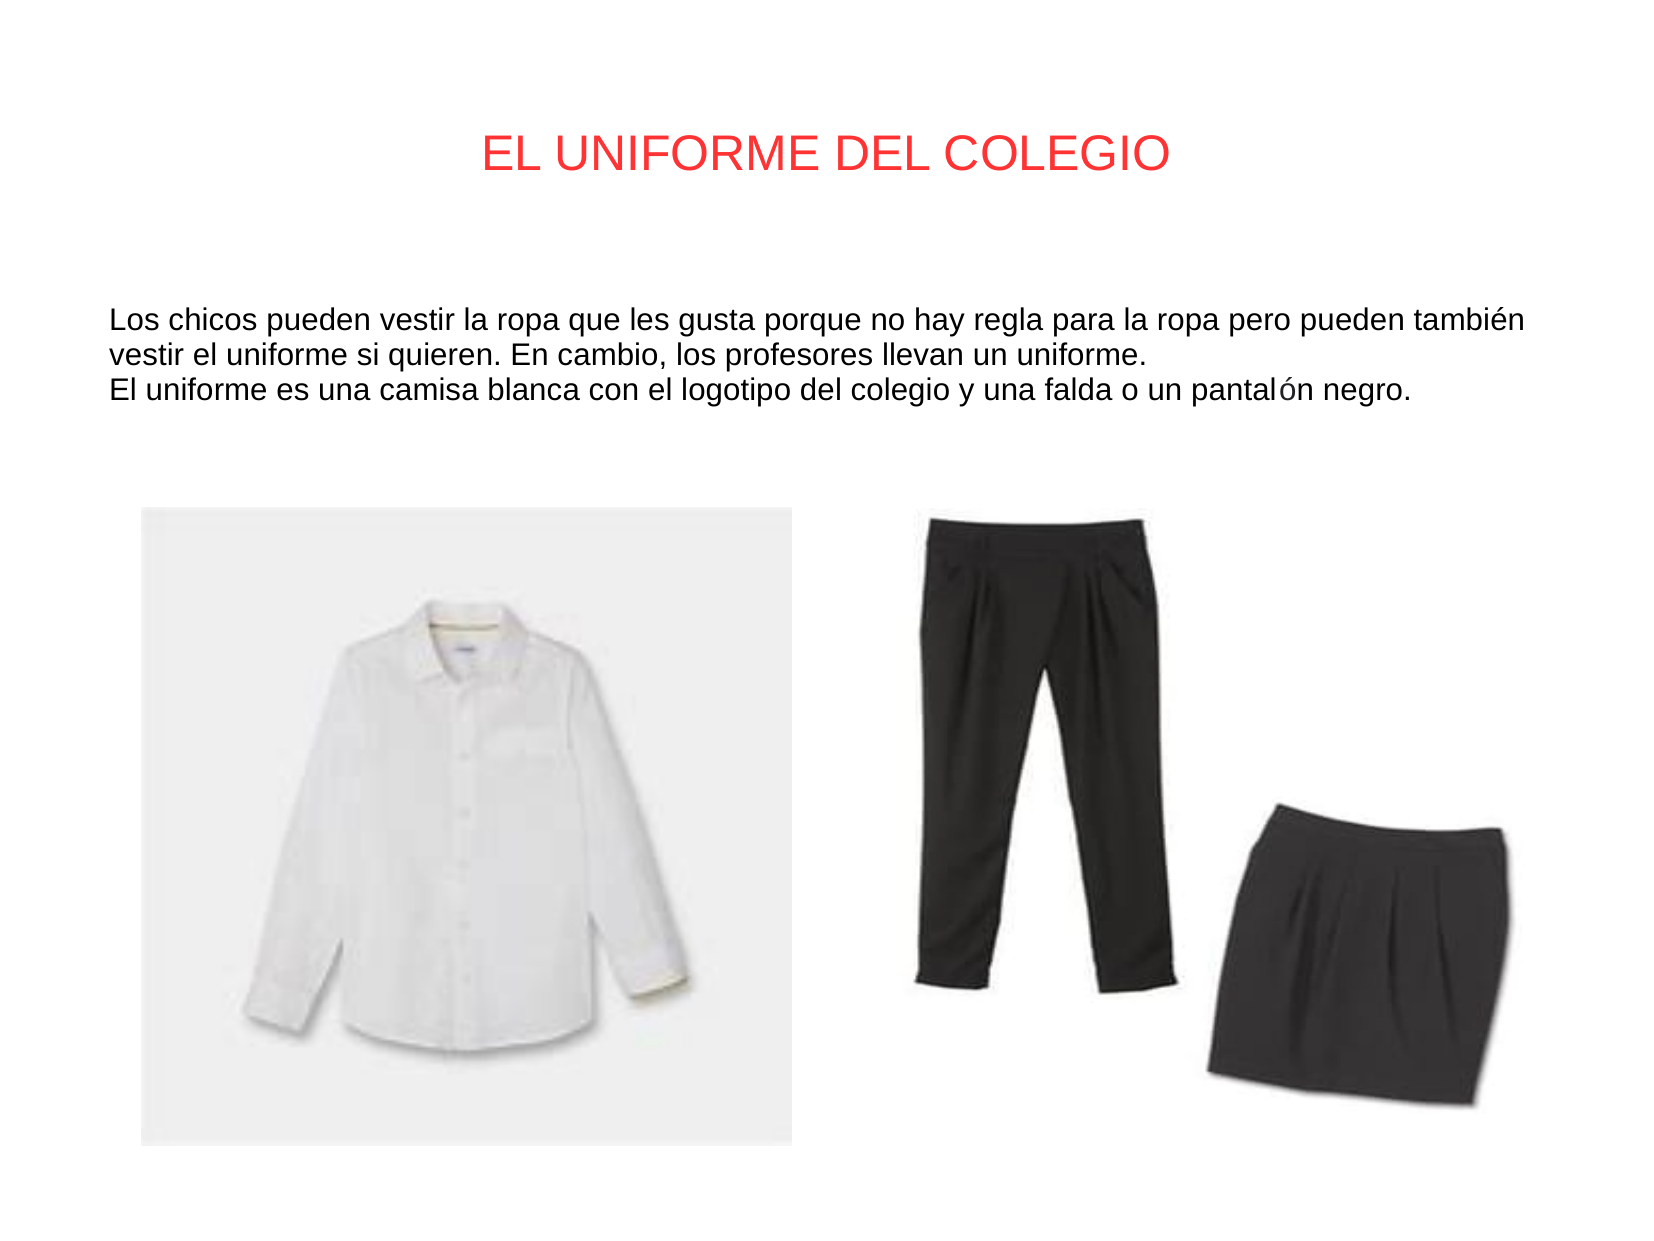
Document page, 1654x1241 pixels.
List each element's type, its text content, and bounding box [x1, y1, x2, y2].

text_box Los chicos pueden vestir la ropa que les gusta porque no hay regla para la ropa pero pueden también vestir el uniforme si quieren. En cambio, los profesores llevan un uniforme. El uniforme es una camisa blanca con el logotipo del colegio y una falda o un pantalón negro. [94, 295, 1548, 461]
title EL UNIFORME DEL COLEGIO [82, 49, 1571, 257]
picture [897, 495, 1548, 1158]
picture [141, 507, 792, 1146]
